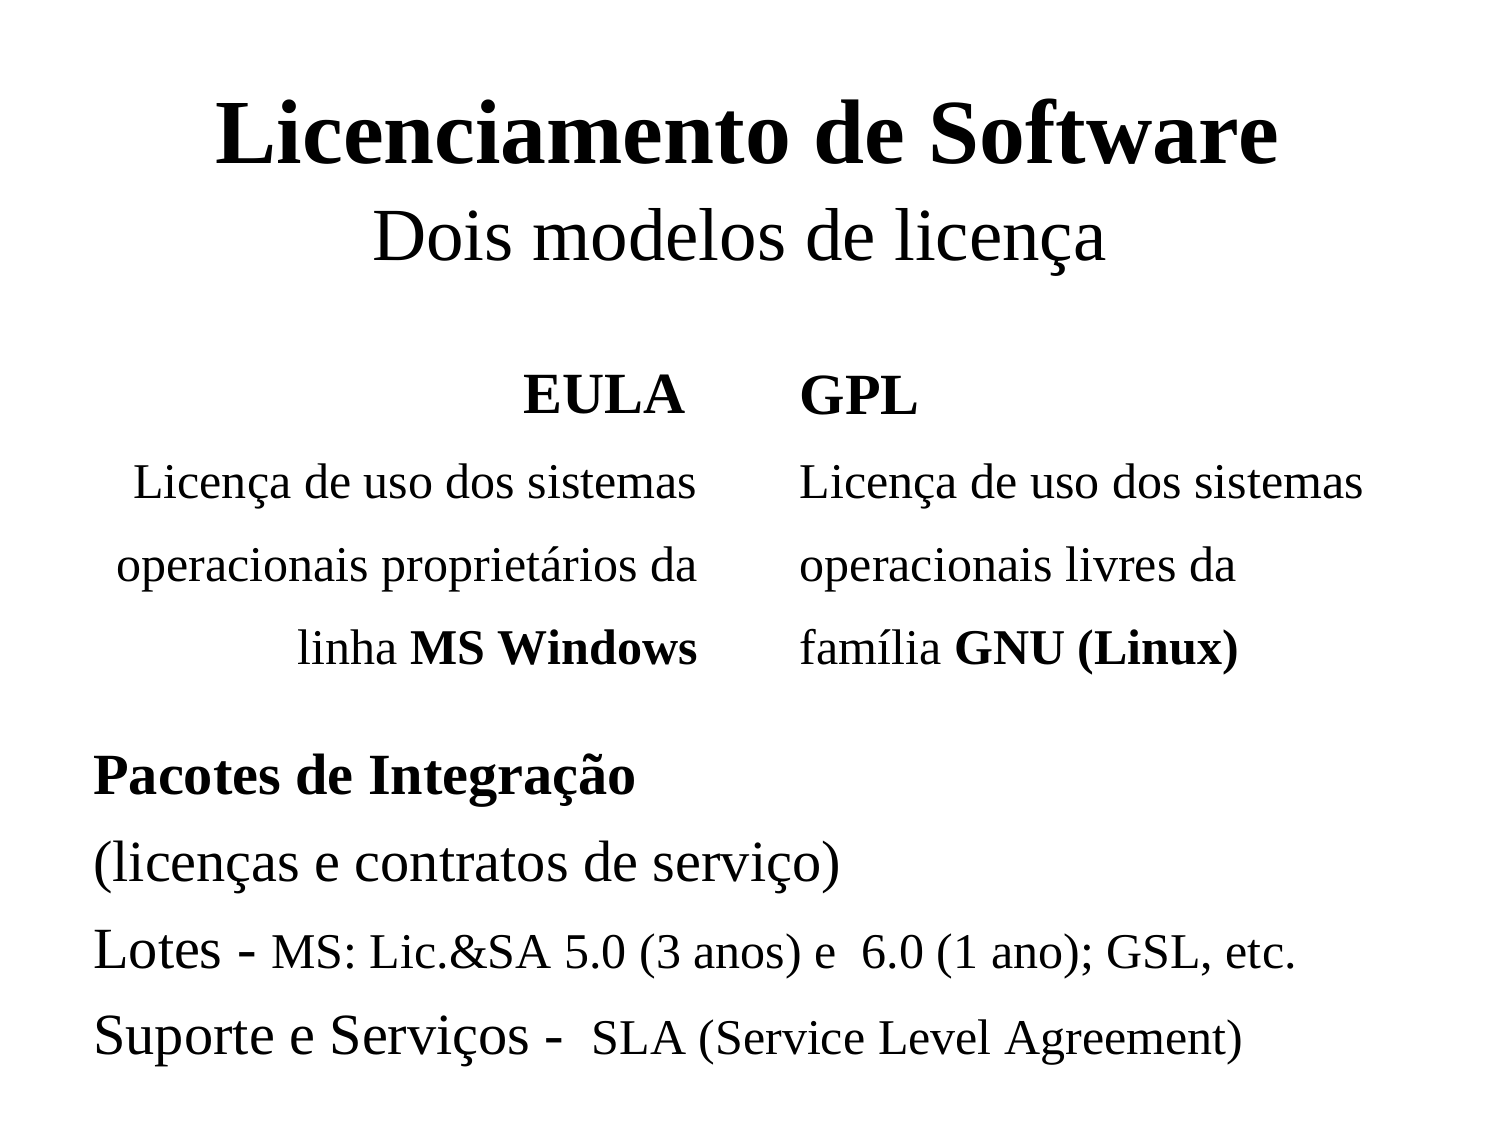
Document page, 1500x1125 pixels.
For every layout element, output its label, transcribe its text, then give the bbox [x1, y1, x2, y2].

text_box EULA Licença de uso dos sistemas operacionais proprietários da linha MS Windows [97, 332, 714, 713]
title Licenciamento de Software Dois modelos de licença [84, 52, 1413, 306]
text_box Pacotes de Integração (licenças e contratos de serviço) Lotes - MS: Lic.&SA 5.0 (3 anos) e 6.0 (1 ano); GSL, etc. Suporte e Serviços - SLA (Service Level Agreement) [78, 713, 1394, 1125]
text_box GPL Licença de uso dos sistemas operacionais livres da família GNU (Linux) [784, 332, 1381, 713]
